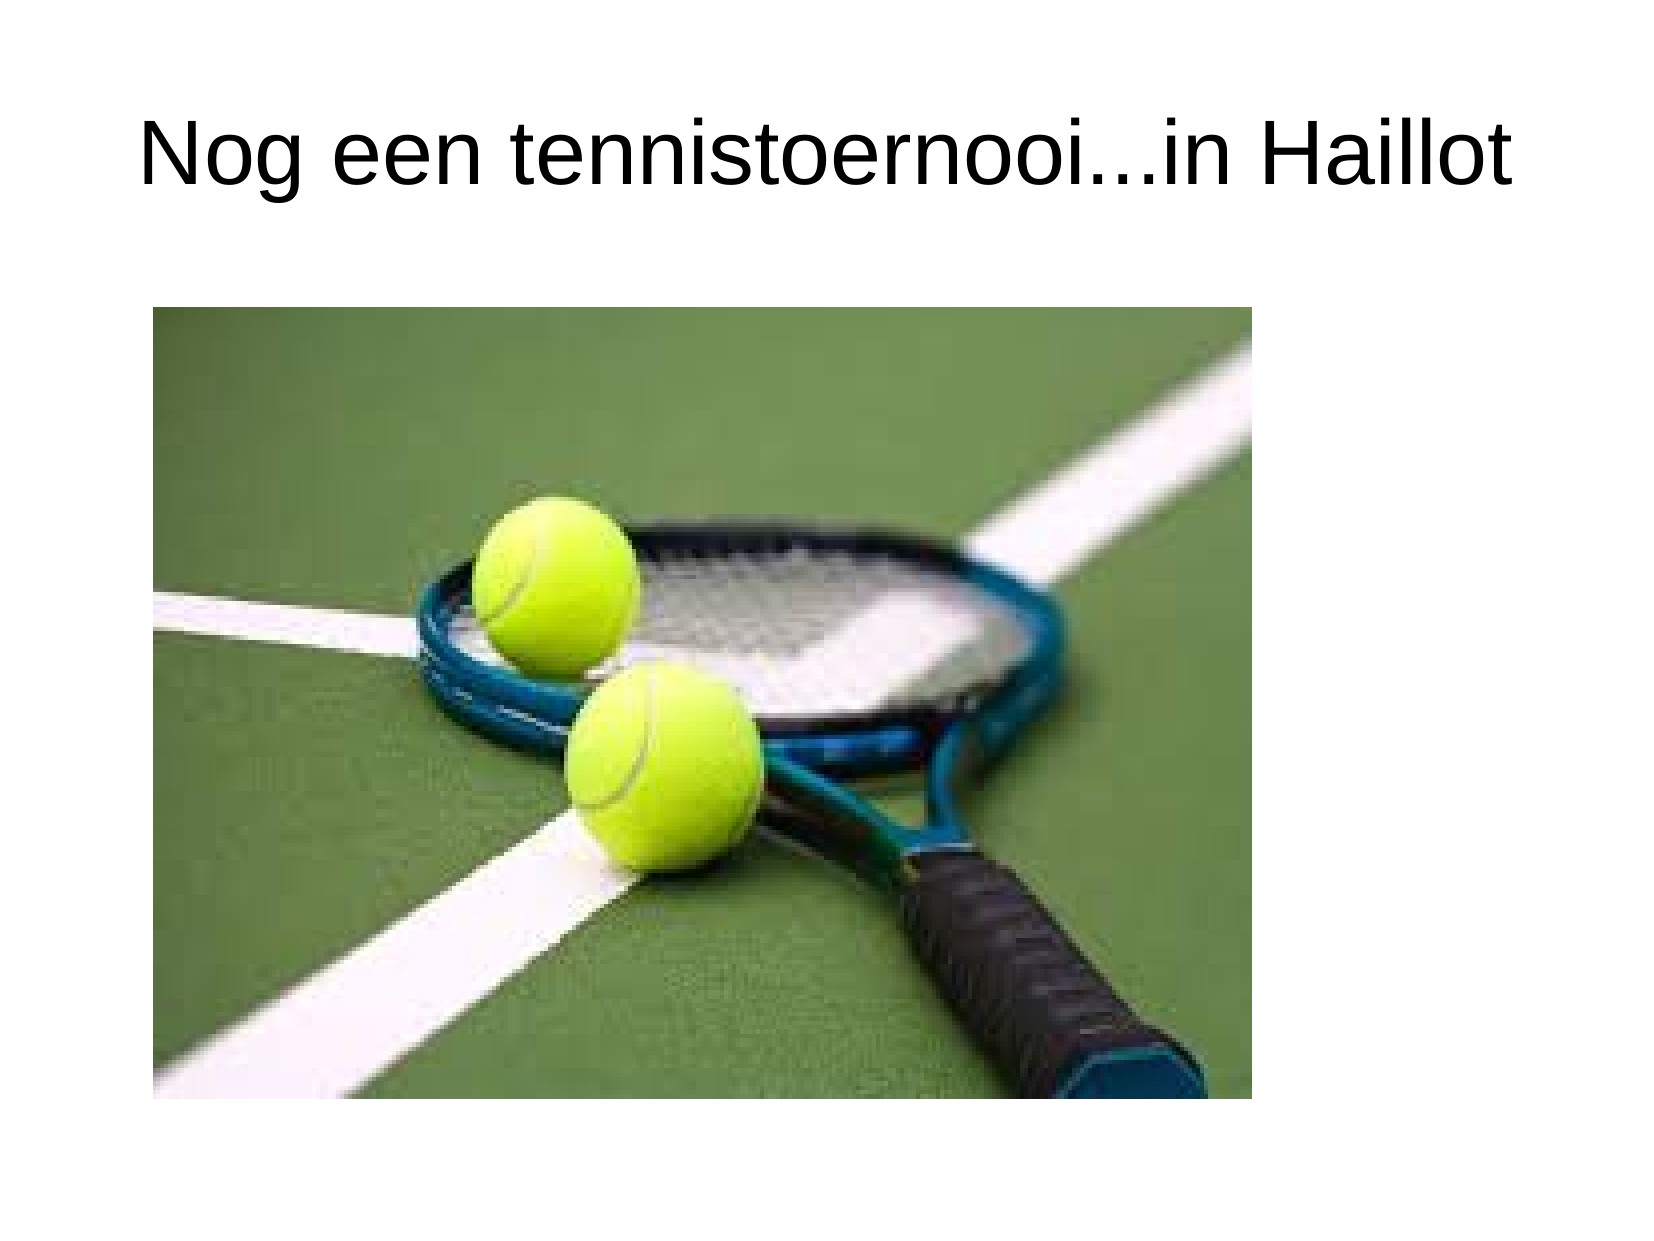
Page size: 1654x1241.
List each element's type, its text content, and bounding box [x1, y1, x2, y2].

title Nog een tennistoernooi...in Haillot [82, 49, 1571, 257]
picture [153, 307, 1252, 1099]
